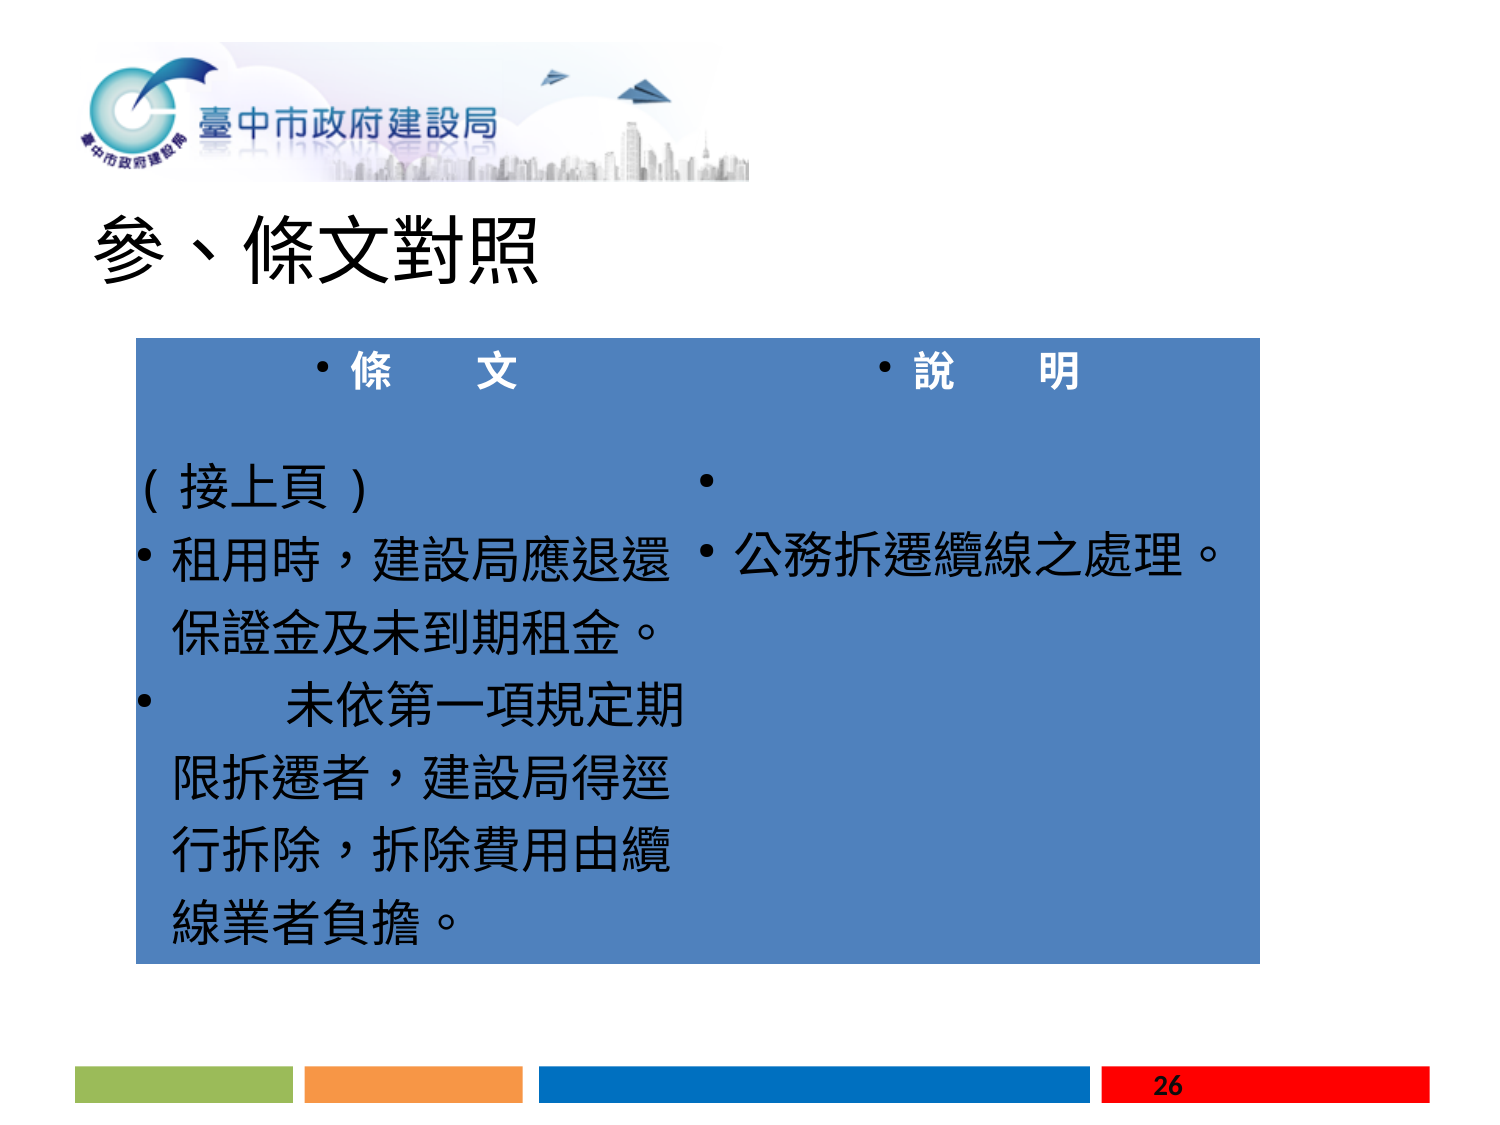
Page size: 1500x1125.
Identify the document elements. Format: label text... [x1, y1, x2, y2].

table_header 條 文 [136, 338, 698, 448]
table_cell (接上頁) 租用時，建設局應退還保證金及未到期租金。 未依第一項規定期限拆遷者，建設局得逕行拆除，拆除費用由纜線業者負擔。 [136, 448, 698, 964]
text_box [1138, 1053, 1489, 1114]
table_header 說 明 [698, 338, 1260, 448]
text_box 參、條文對照 [76, 196, 1427, 303]
text_box [512, 1042, 988, 1103]
table_cell 公務拆遷纜線之處理。 [698, 448, 1260, 964]
